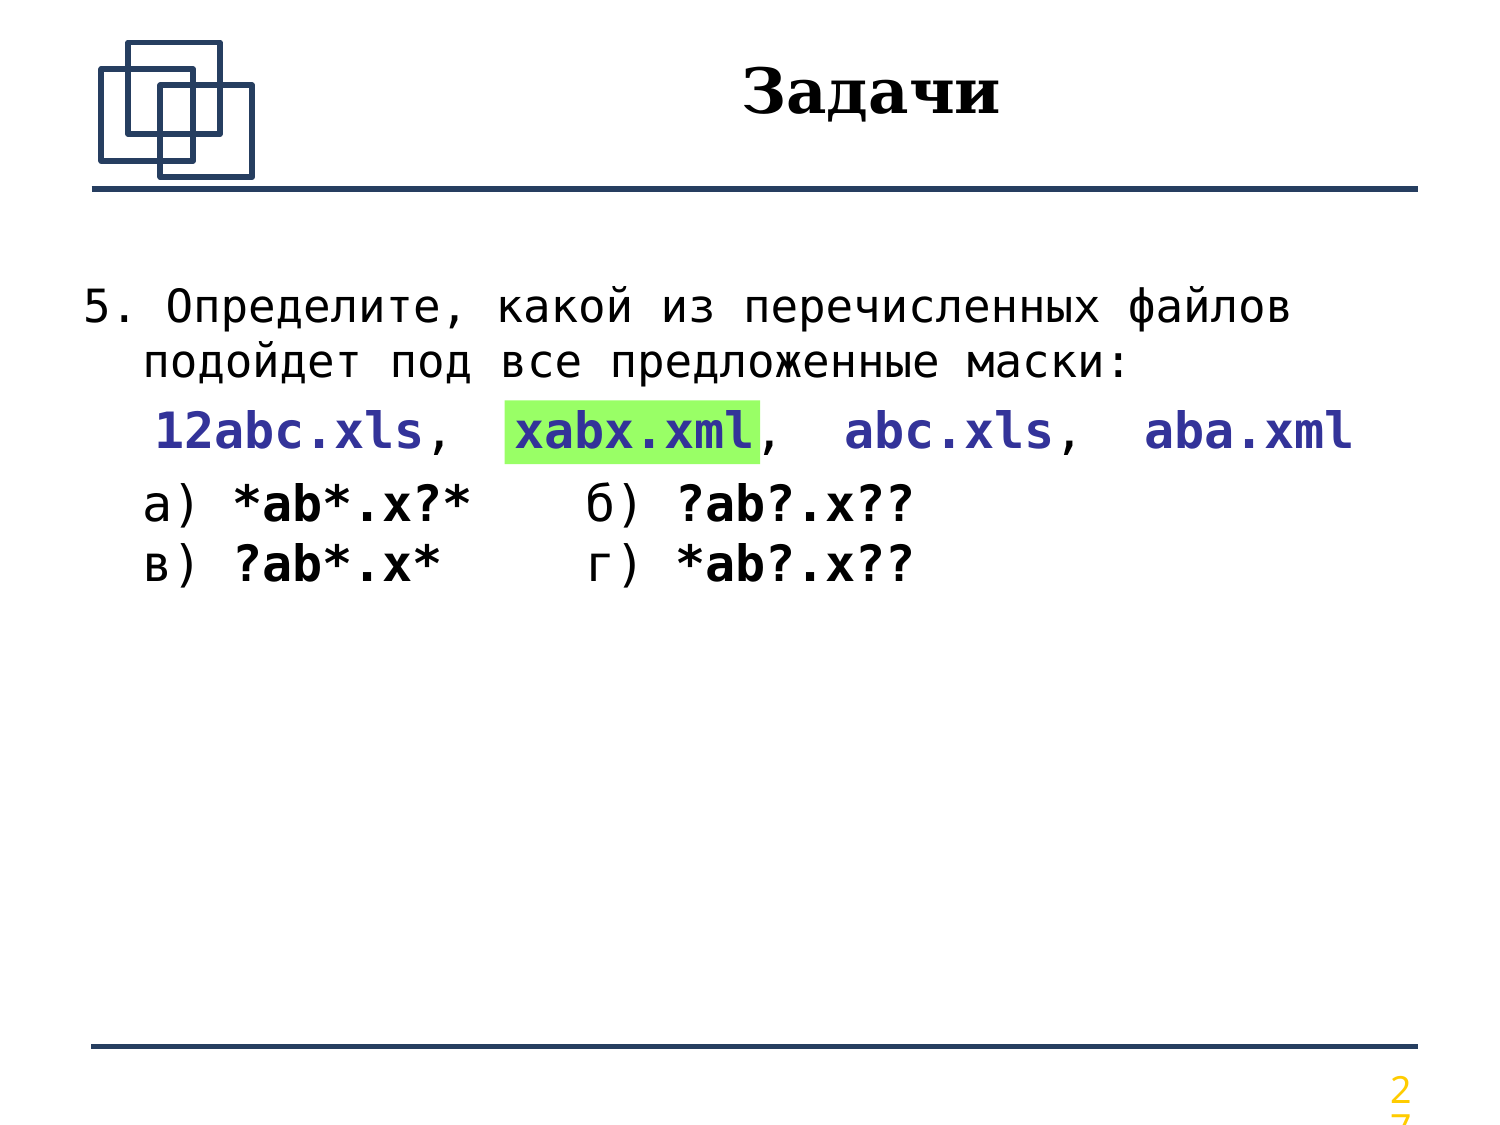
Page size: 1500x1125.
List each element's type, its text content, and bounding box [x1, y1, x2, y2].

title Задачи [295, 43, 1426, 134]
text_box 5. Определите, какой из перечисленных файлов подойдет под все предложенные маски: 12abc.xls, xabx.xml, abc.xls, aba.xml а) *ab*.x?* б) ?ab?.x?? в) ?ab*.x* г) *ab?.x?? [68, 268, 1441, 660]
